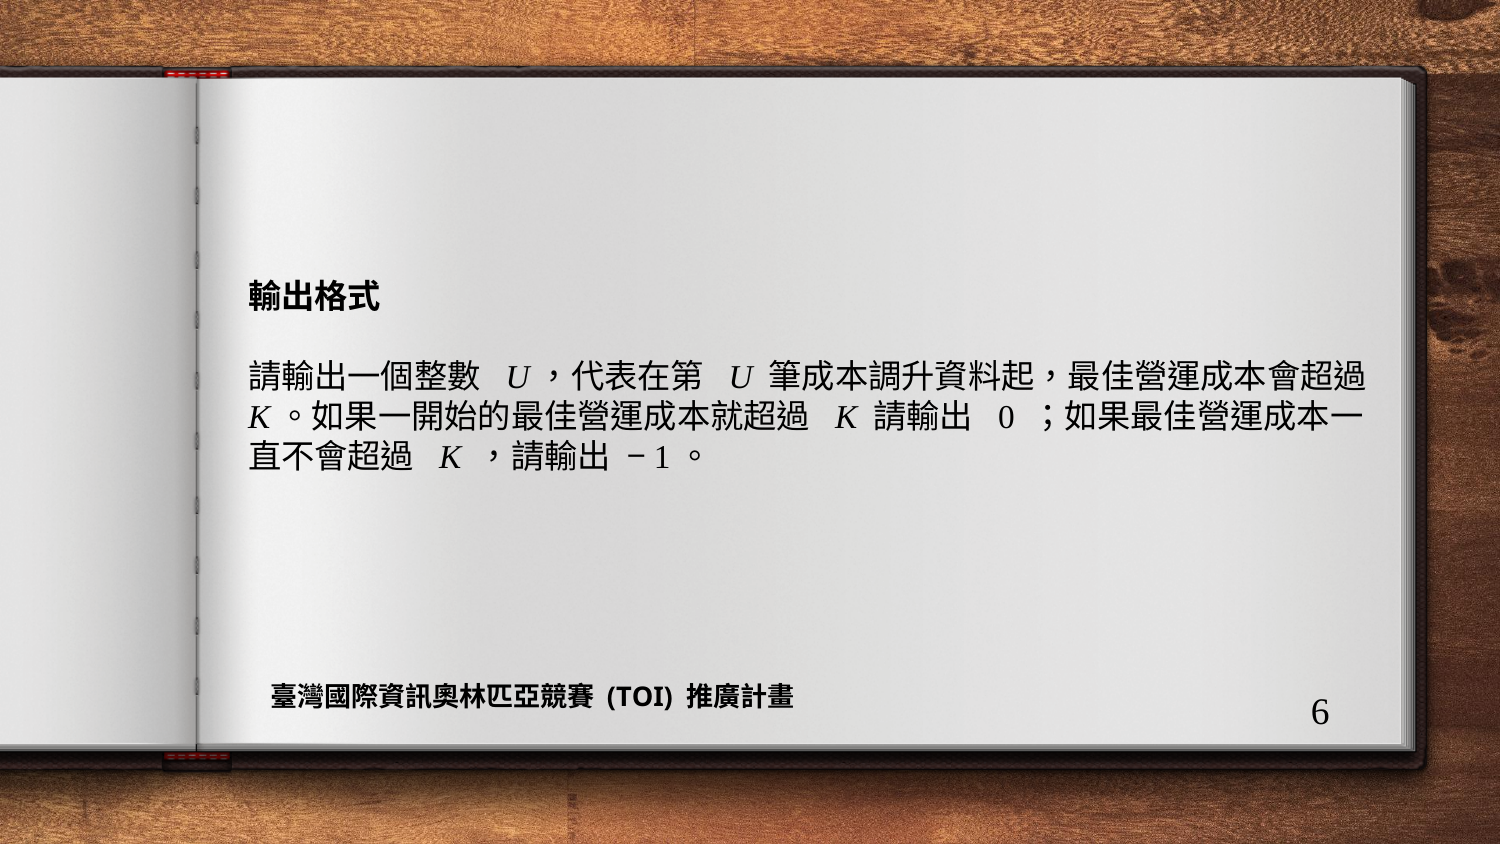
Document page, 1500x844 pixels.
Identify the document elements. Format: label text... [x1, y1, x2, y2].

text_box 輸出格式 請輸出一個整數 U，代表在第 U 筆成本調升資料起，最佳營運成本會超過K。如果一開始的最佳營運成本就超過 K 請輸出 0 ；如果最佳營運成本一直不會超過 K ，請輸出 −1。 [233, 268, 1386, 483]
text_box [1295, 672, 1386, 737]
